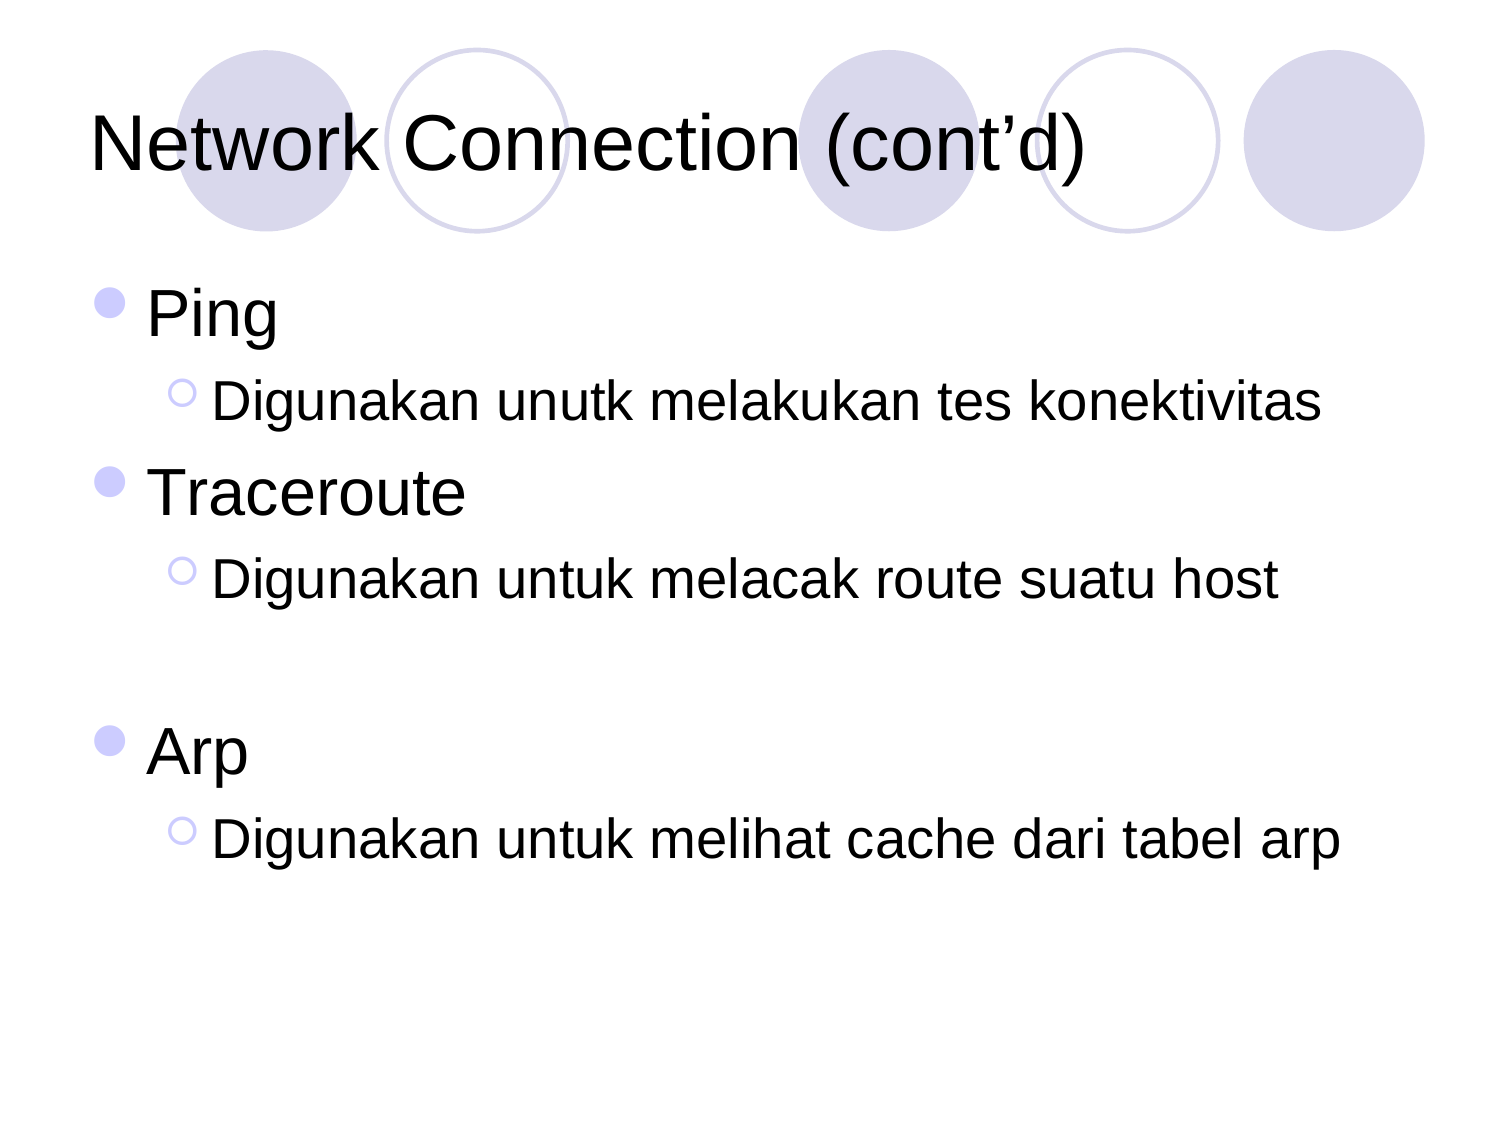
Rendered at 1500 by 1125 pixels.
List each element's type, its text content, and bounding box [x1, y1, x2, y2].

list Ping Digunakan unutk melakukan tes konektivitas Traceroute Digunakan untuk melacak route suatu host Arp Digunakan untuk melihat cache dari tabel arp [75, 262, 1426, 1006]
title Network Connection (cont’d) [75, 45, 1426, 233]
